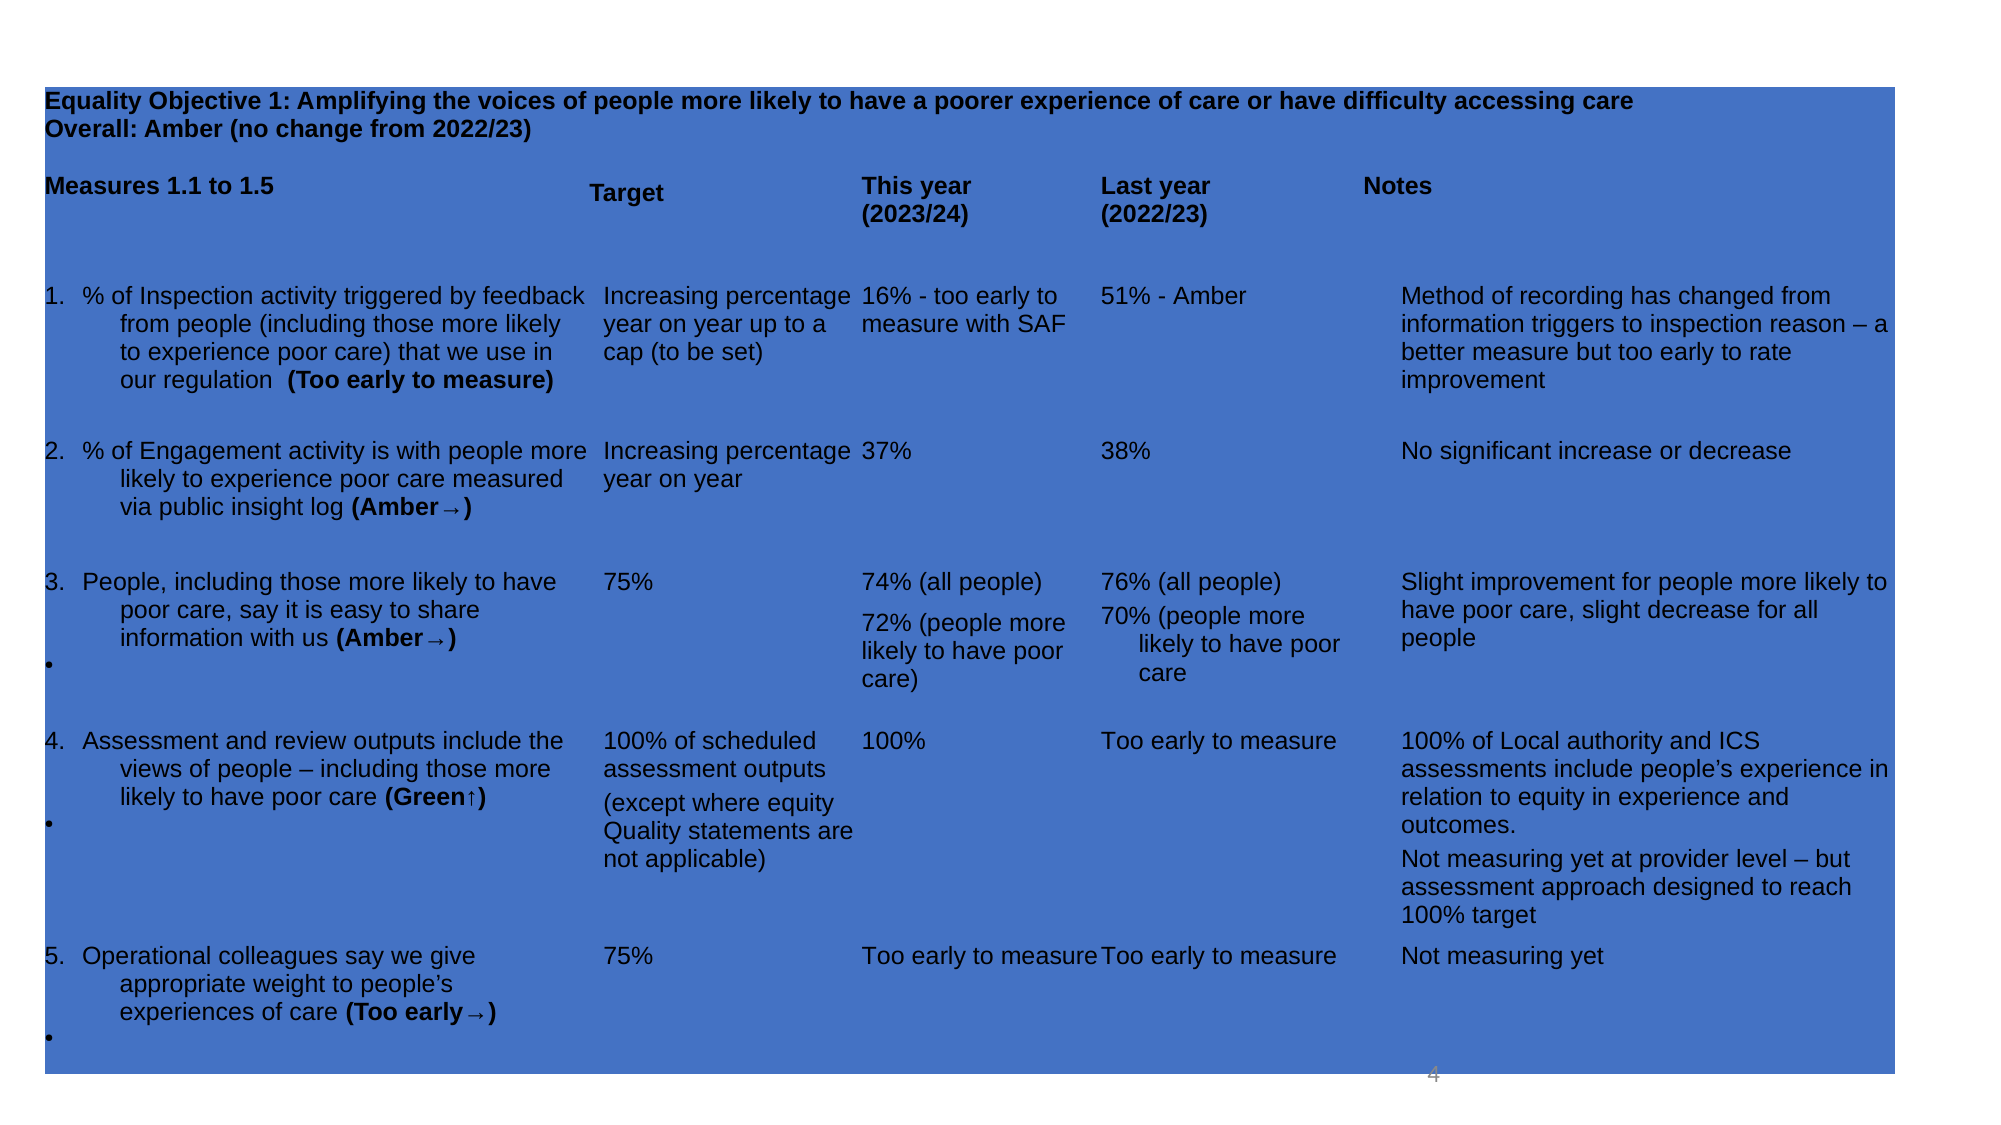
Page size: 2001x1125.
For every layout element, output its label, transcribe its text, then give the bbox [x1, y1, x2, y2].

table_cell Too early to measure [1101, 941, 1363, 1074]
table_cell 38% [1101, 437, 1363, 568]
table_cell % of Engagement activity is with people more likely to experience poor care measured via public insight log (Amber→) [45, 437, 589, 568]
table_cell Too early to measure [1101, 726, 1363, 941]
table_cell Target [589, 172, 862, 282]
table_cell Not measuring yet [1363, 941, 1895, 1074]
table_cell 75% [589, 941, 862, 1074]
table_cell 16% - too early to measure with SAF [862, 282, 1101, 437]
table_cell 38% [1101, 443, 1110, 457]
table_cell Notes [1363, 172, 1895, 282]
table_cell 100% of Local authority and ICS assessments include people’s experience in relation to equity in experience and outcomes. Not measuring yet at provider level – but assessment approach designed to reach 100% target [1363, 726, 1895, 941]
table_cell Too early to measure [862, 941, 1101, 1074]
table_cell Assessment and review outputs include the views of people – including those more likely to have poor care (Green↑) [45, 726, 589, 941]
table_cell Increasing percentage year on year up to a cap (to be set) [589, 282, 862, 437]
table_cell 74% (all people) 72% (people more likely to have poor care) [862, 568, 1101, 726]
table_cell No significant increase or decrease [1363, 437, 1895, 568]
table_cell Increasing percentage year on year [589, 437, 862, 568]
table_cell 100% of scheduled assessment outputs (except where equity Quality statements are not applicable) [589, 726, 862, 941]
table_cell Measures 1.1 to 1.5 [45, 172, 589, 282]
text_box 4 [1412, 1042, 1863, 1103]
table_cell Operational colleagues say we give appropriate weight to people’s experiences of care (Too early→) [45, 941, 589, 1074]
table_cell 100% [862, 726, 1101, 941]
table_cell 37% [862, 437, 1101, 568]
table_cell Slight improvement for people more likely to have poor care, slight decrease for all people [1363, 568, 1895, 726]
table_cell 75% [589, 568, 862, 726]
table_cell 76% (all people) 70% (people more likely to have poor care [1101, 568, 1363, 726]
table_cell 37% [862, 443, 871, 457]
table_cell % of Inspection activity triggered by feedback from people (including those more likely to experience poor care) that we use in our regulation (Too early to measure) [45, 282, 589, 437]
table_cell People, including those more likely to have poor care, say it is easy to share information with us (Amber→) [45, 568, 589, 726]
table_cell Last year (2022/23) [1101, 172, 1363, 282]
title Measures of Success by Equality Objective 2023/24 EO1 [30, 17, 1233, 101]
table_cell 51% - Amber [1101, 282, 1363, 437]
table_cell This year (2023/24) [862, 172, 1101, 282]
table_header Equality Objective 1: Amplifying the voices of people more likely to have a poorer experience of care or have difficulty accessing care Overall: Amber (no change from 2022/23) [45, 87, 1895, 172]
table_cell Method of recording has changed from information triggers to inspection reason – a better measure but too early to rate improvement [1363, 282, 1895, 437]
